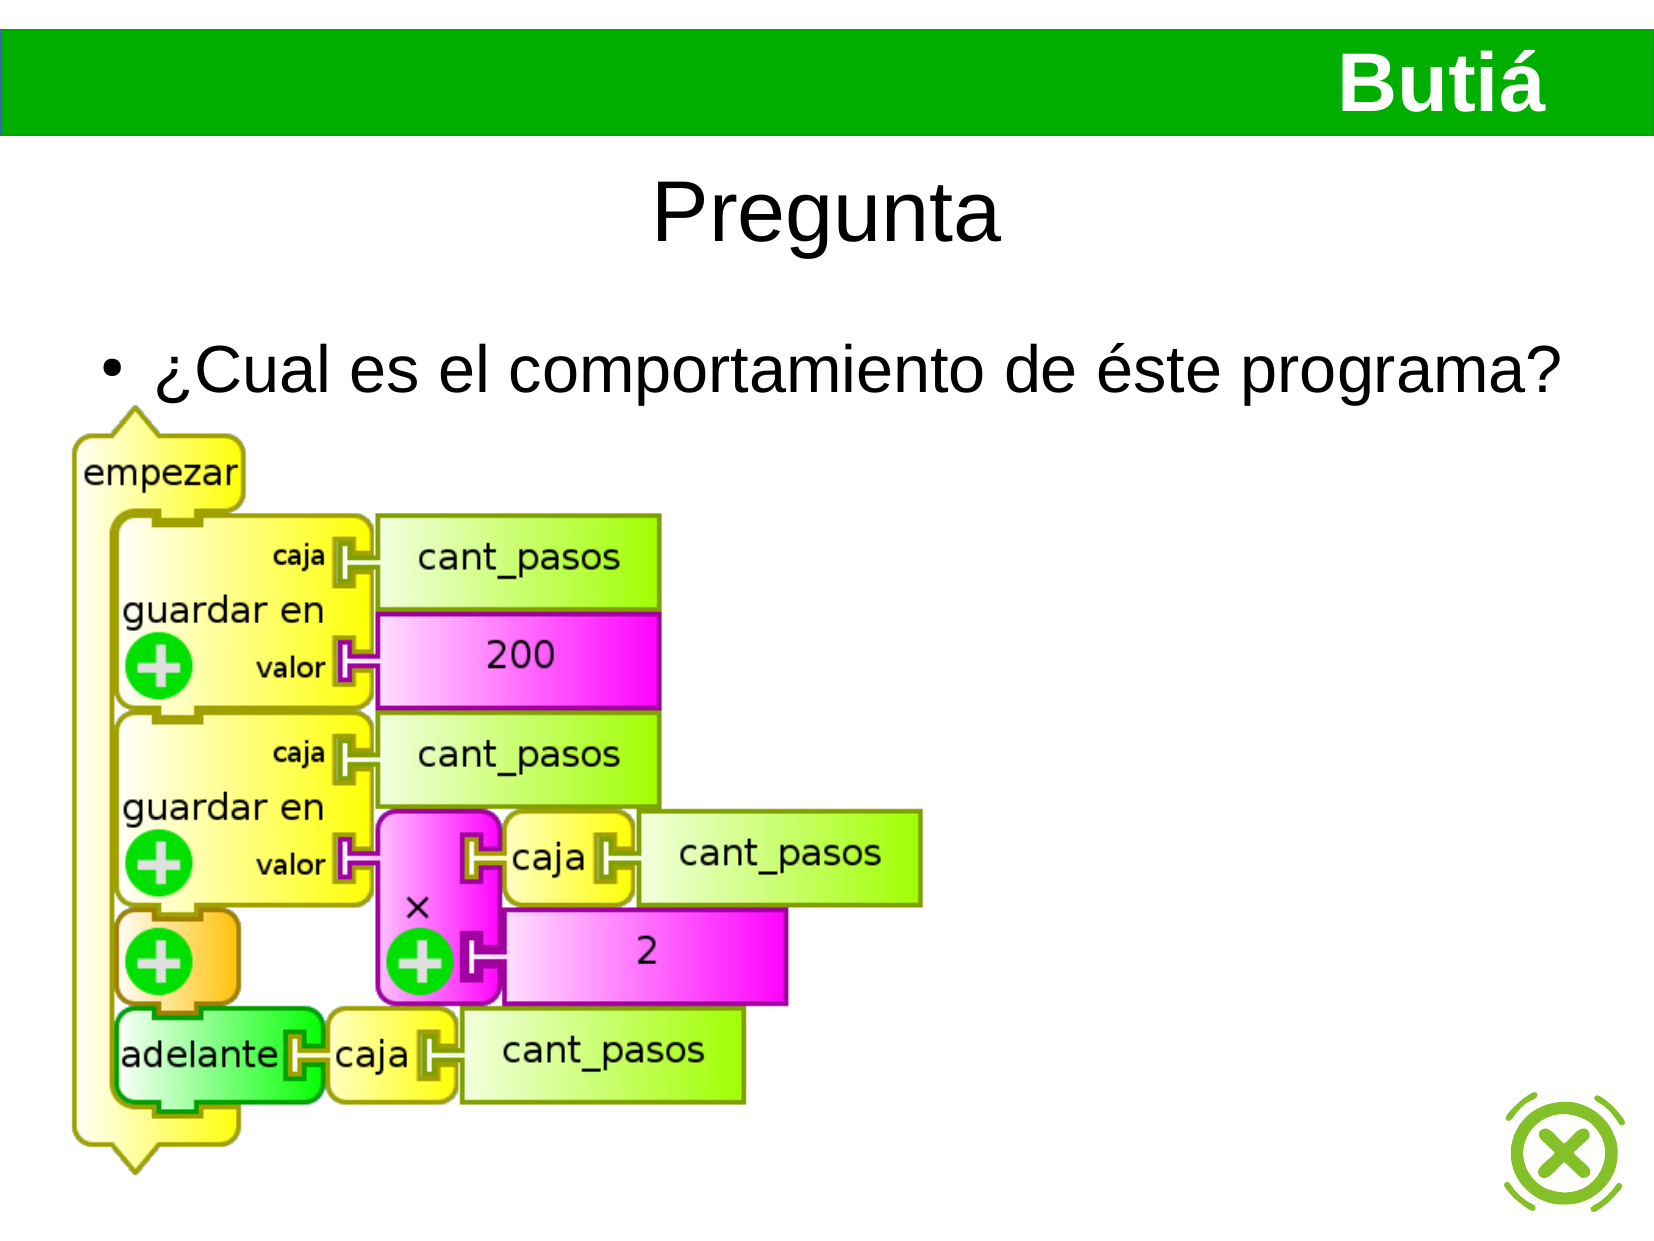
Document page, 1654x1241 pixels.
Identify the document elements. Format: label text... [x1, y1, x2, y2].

picture [1504, 1092, 1625, 1212]
list ¿Cual es el comportamiento de éste programa? [82, 331, 1571, 1051]
picture [2, 343, 946, 1241]
title Pregunta [82, 108, 1571, 316]
